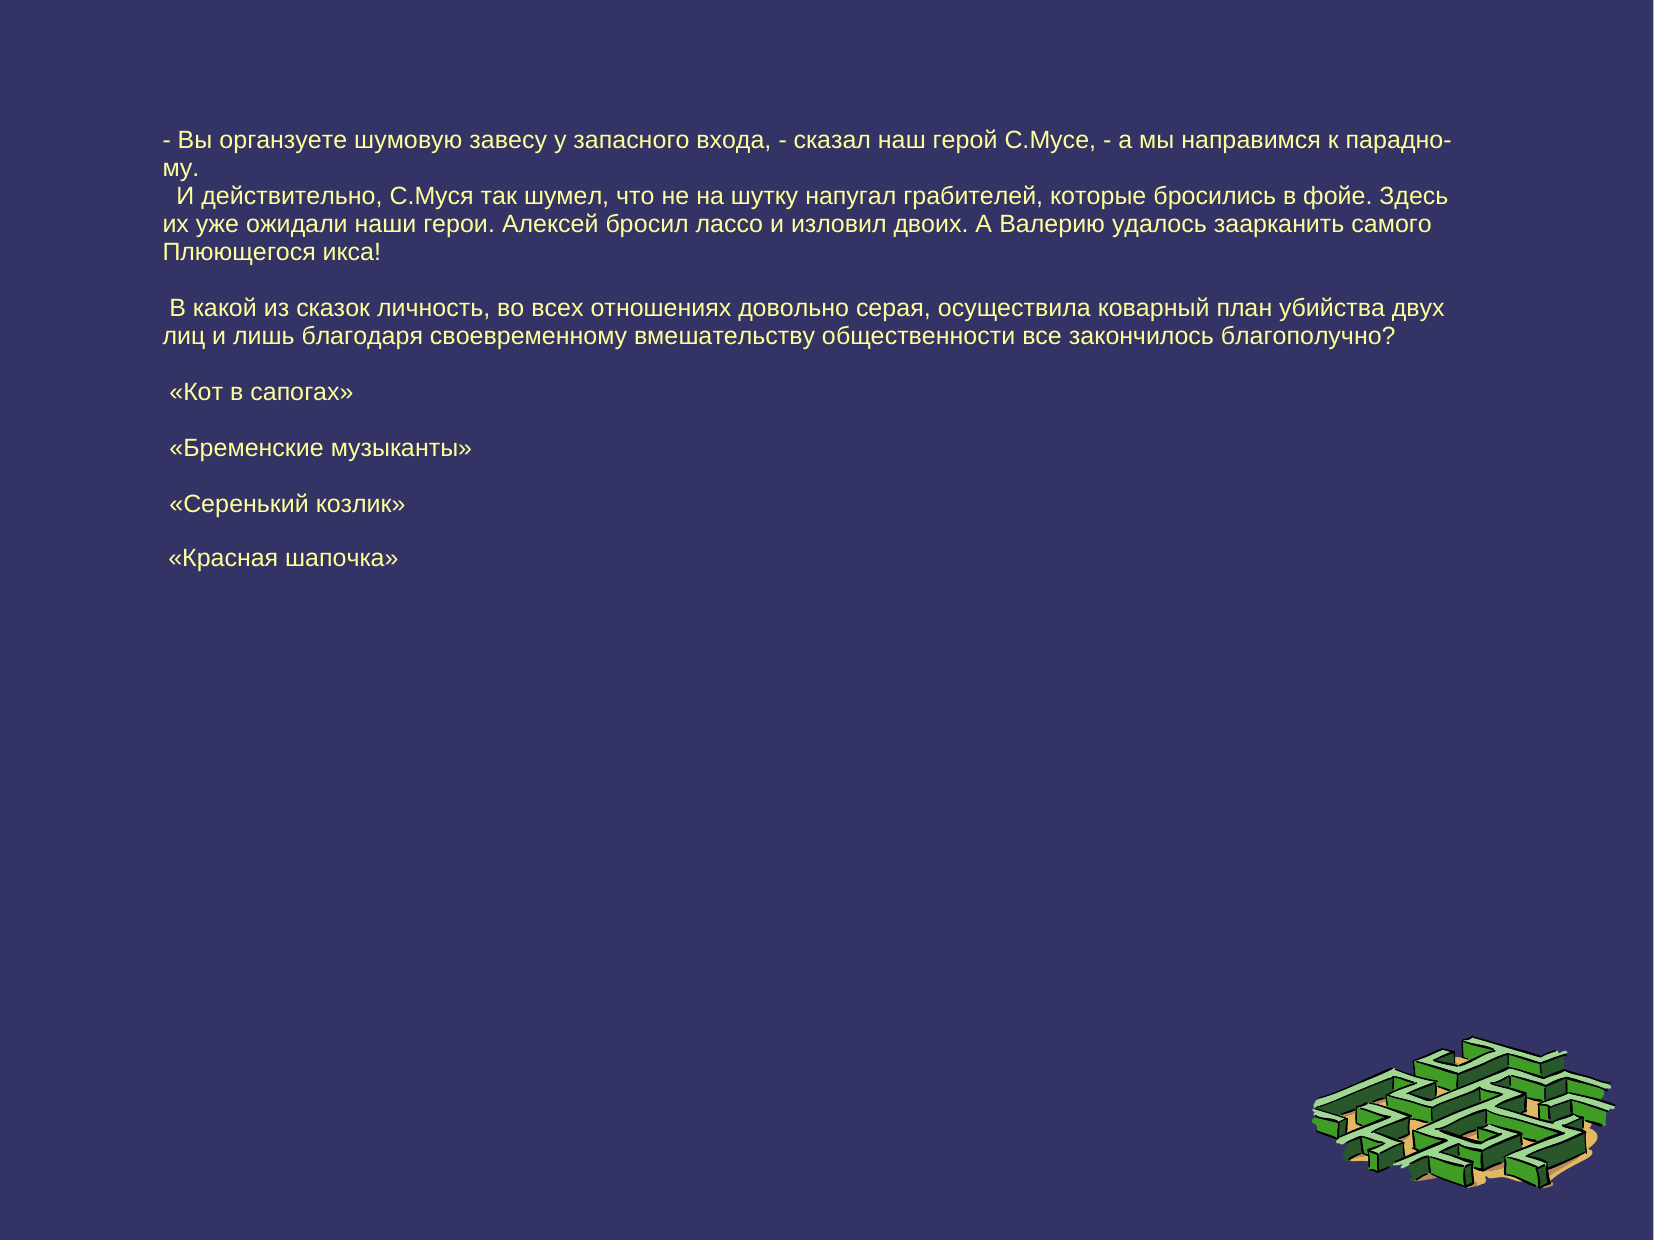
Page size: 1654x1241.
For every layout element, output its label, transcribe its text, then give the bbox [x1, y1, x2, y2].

text_box «Красная шапочка» [153, 535, 774, 579]
text_box - Вы органзуете шумовую завесу у запасного входа, - сказал наш герой С.Мусе, - а мы направимся к парадно- му. И действительно, С.Муся так шумел, что не на шутку напугал грабителей, которые бросились в фойе. Здесь их уже ожидали наши герои. Алексей бросил лассо и изловил двоих. А Валерию удалось заарканить самого Плюющегося икса! В какой из сказок личность, во всех отношениях довольно серая, осуществила коварный план убийства двух лиц и лишь благодаря своевременному вмешательству общественности все закончилось благополучно? «Кот в сапогах» «Бременские музыканты» «Серенький козлик» [147, 118, 1477, 581]
